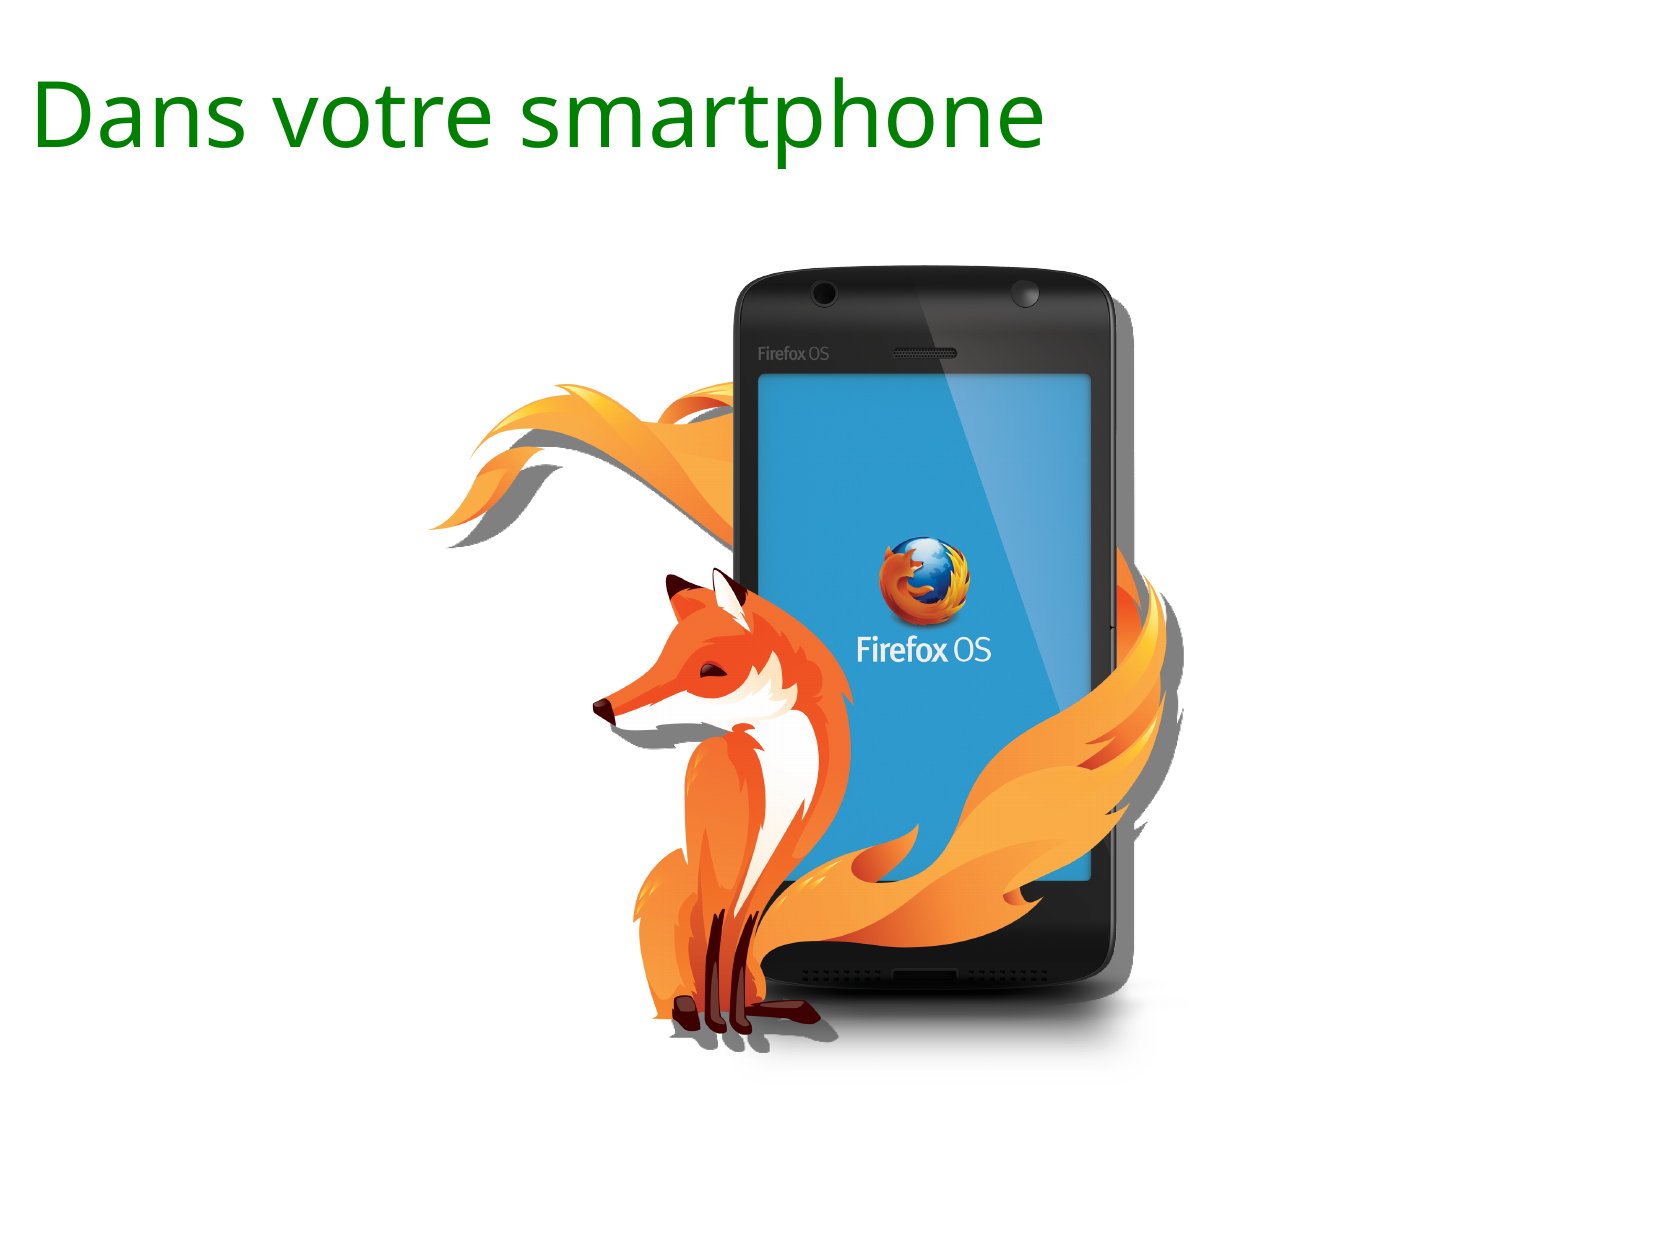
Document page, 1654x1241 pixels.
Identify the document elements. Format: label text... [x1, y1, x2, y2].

picture [427, 265, 1182, 1068]
title Dans votre smartphone [29, 46, 1560, 178]
